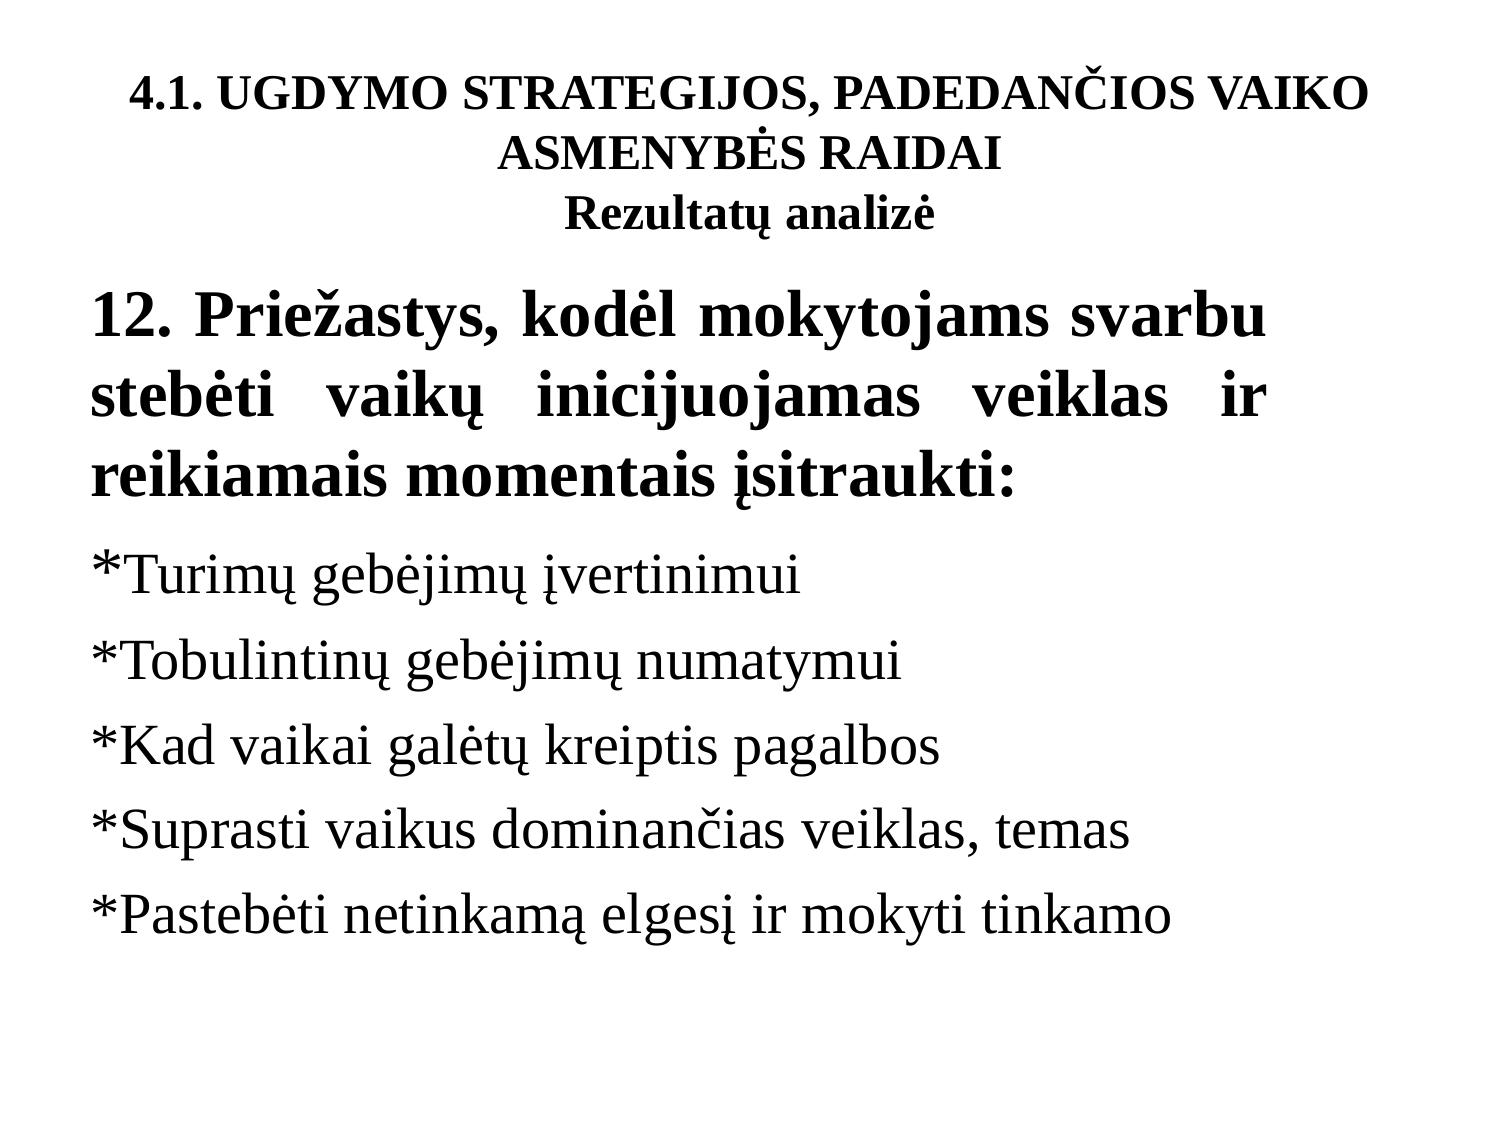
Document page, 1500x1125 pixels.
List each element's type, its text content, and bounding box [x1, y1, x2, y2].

title 4.1. UGDYMO STRATEGIJOS, PADEDANČIOS VAIKO ASMENYBĖS RAIDAI Rezultatų analizė [75, 45, 1426, 262]
list 12. Priežastys, kodėl mokytojams svarbu stebėti vaikų inicijuojamas veiklas ir reikiamais momentais įsitraukti: *Turimų gebėjimų įvertinimui *Tobulintinų gebėjimų numatymui *Kad vaikai galėtų kreiptis pagalbos *Suprasti vaikus dominančias veiklas, temas *Pastebėti netinkamą elgesį ir mokyti tinkamo [75, 262, 1426, 1005]
